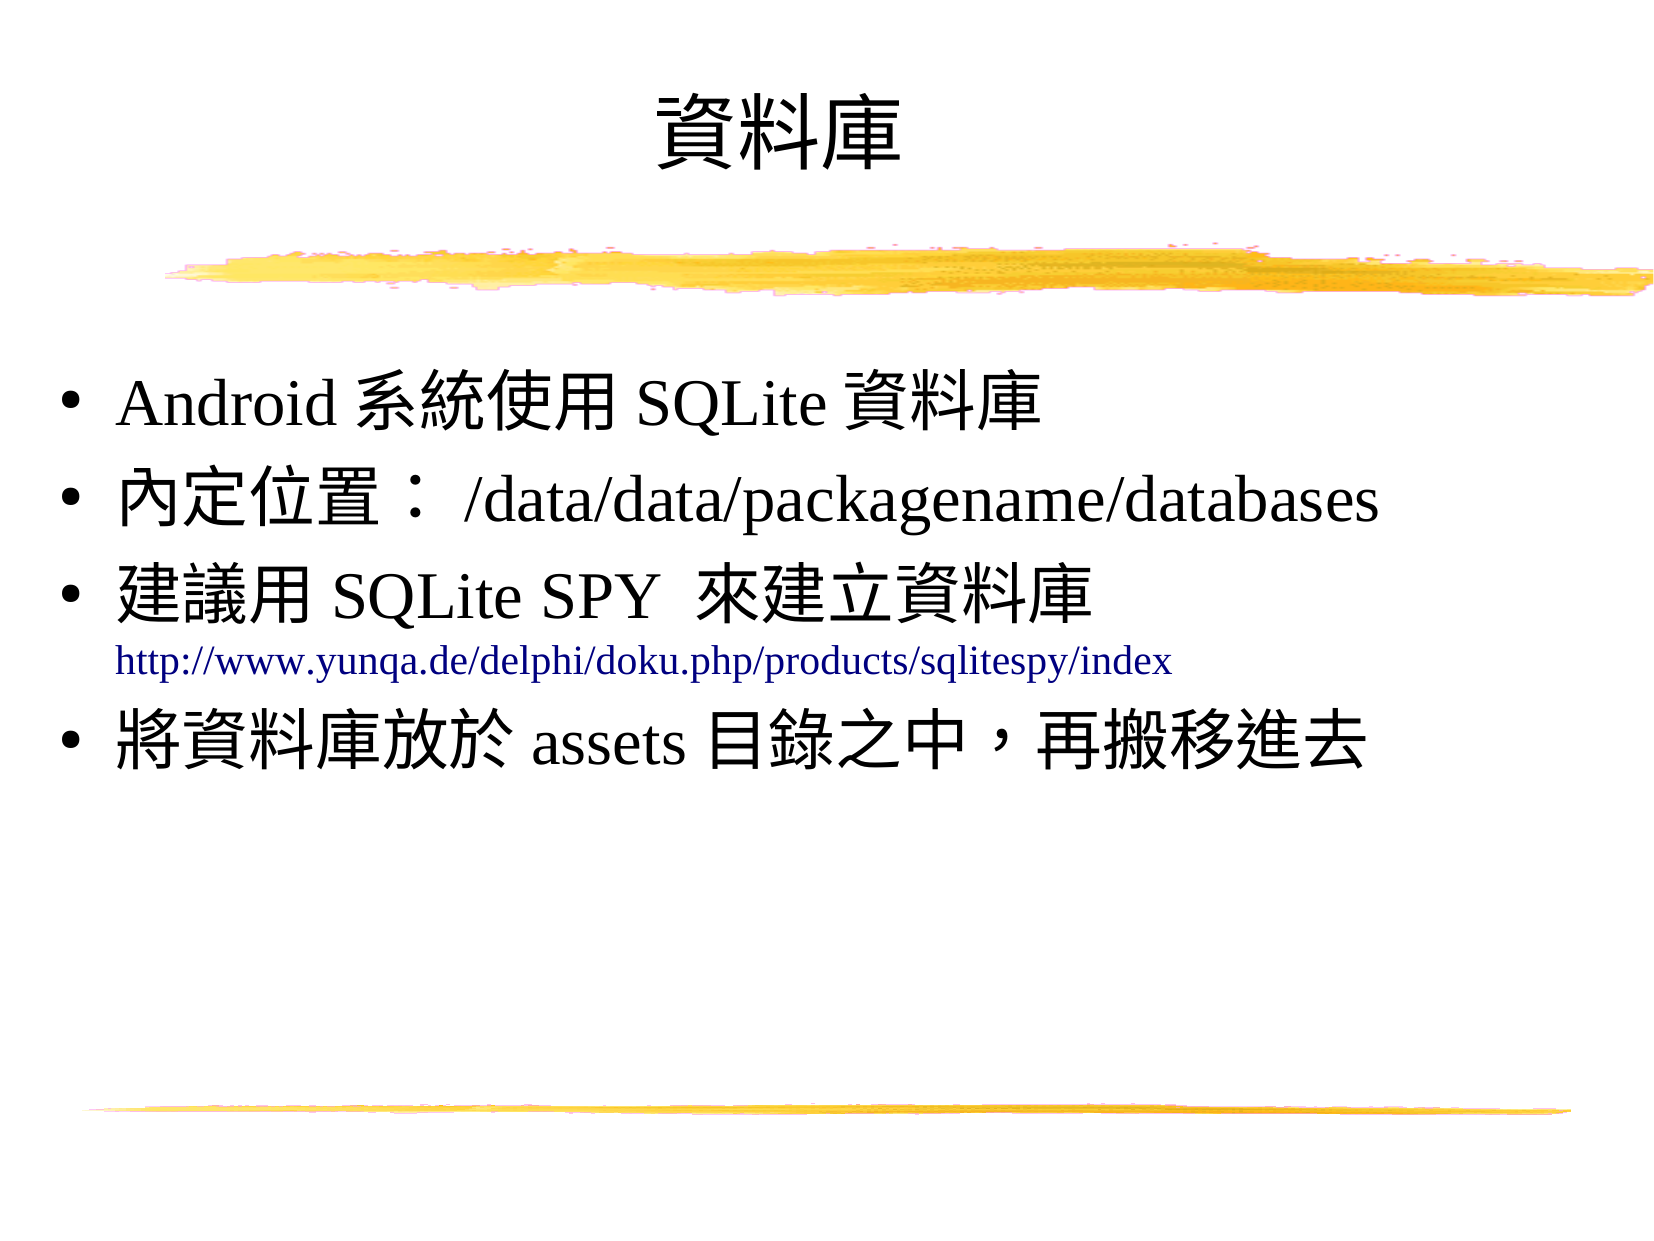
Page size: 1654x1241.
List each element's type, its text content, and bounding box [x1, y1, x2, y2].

title 資料庫 [76, 28, 1482, 235]
list Android系統使用SQLite資料庫 內定位置：/data/data/packagename/databases 建議用SQLite SPY 來建立資料庫 http://www.yunqa.de/delphi/doku.php/products/sqlitespy/index 將資料庫放於assets目錄之中，再搬移進去 [58, 358, 1603, 1103]
picture [165, 237, 1654, 308]
picture [82, 1103, 1571, 1117]
